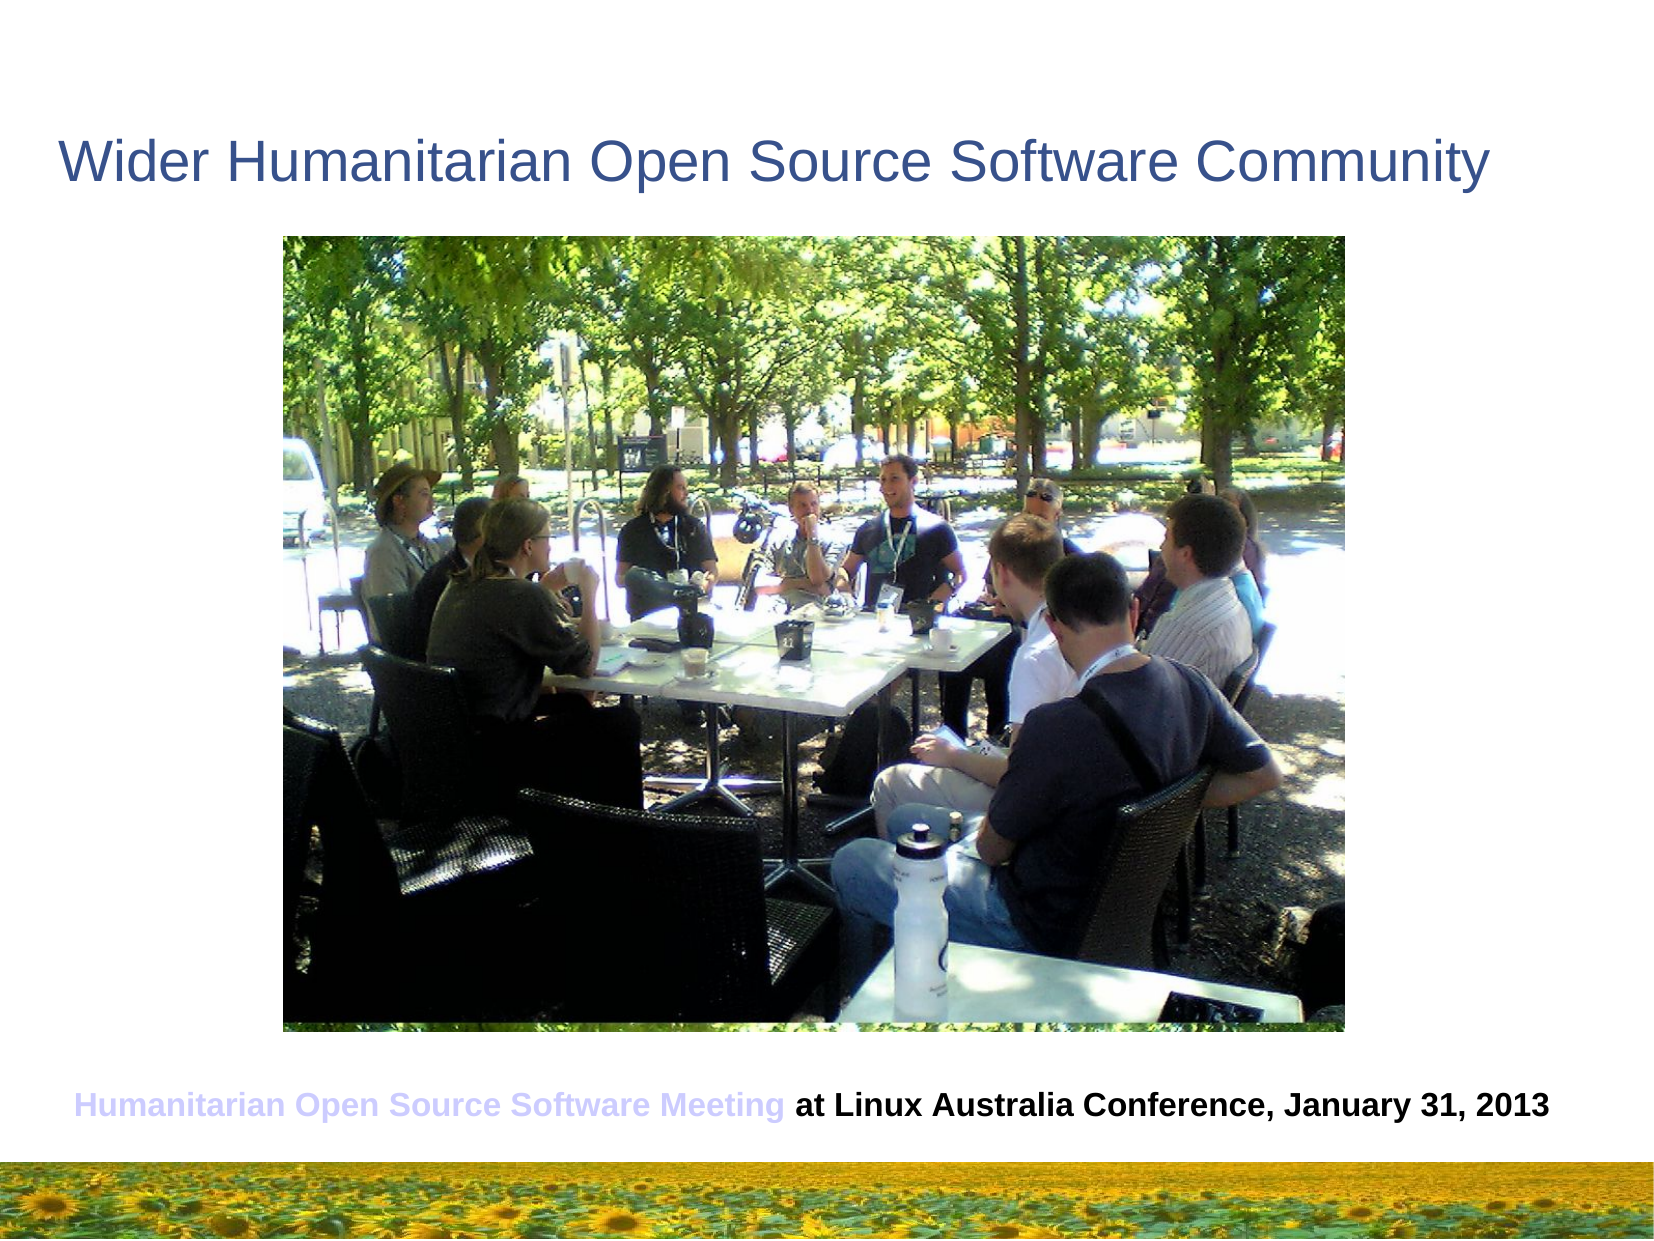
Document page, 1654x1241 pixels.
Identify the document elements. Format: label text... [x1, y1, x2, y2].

picture [0, 1162, 1654, 1239]
text_box Wider Humanitarian Open Source Software Community [43, 39, 1654, 277]
text_box Humanitarian Open Source Software Meeting at Linux Australia Conference, January 31, 2013 [59, 1003, 1619, 1162]
picture [283, 236, 1345, 1033]
